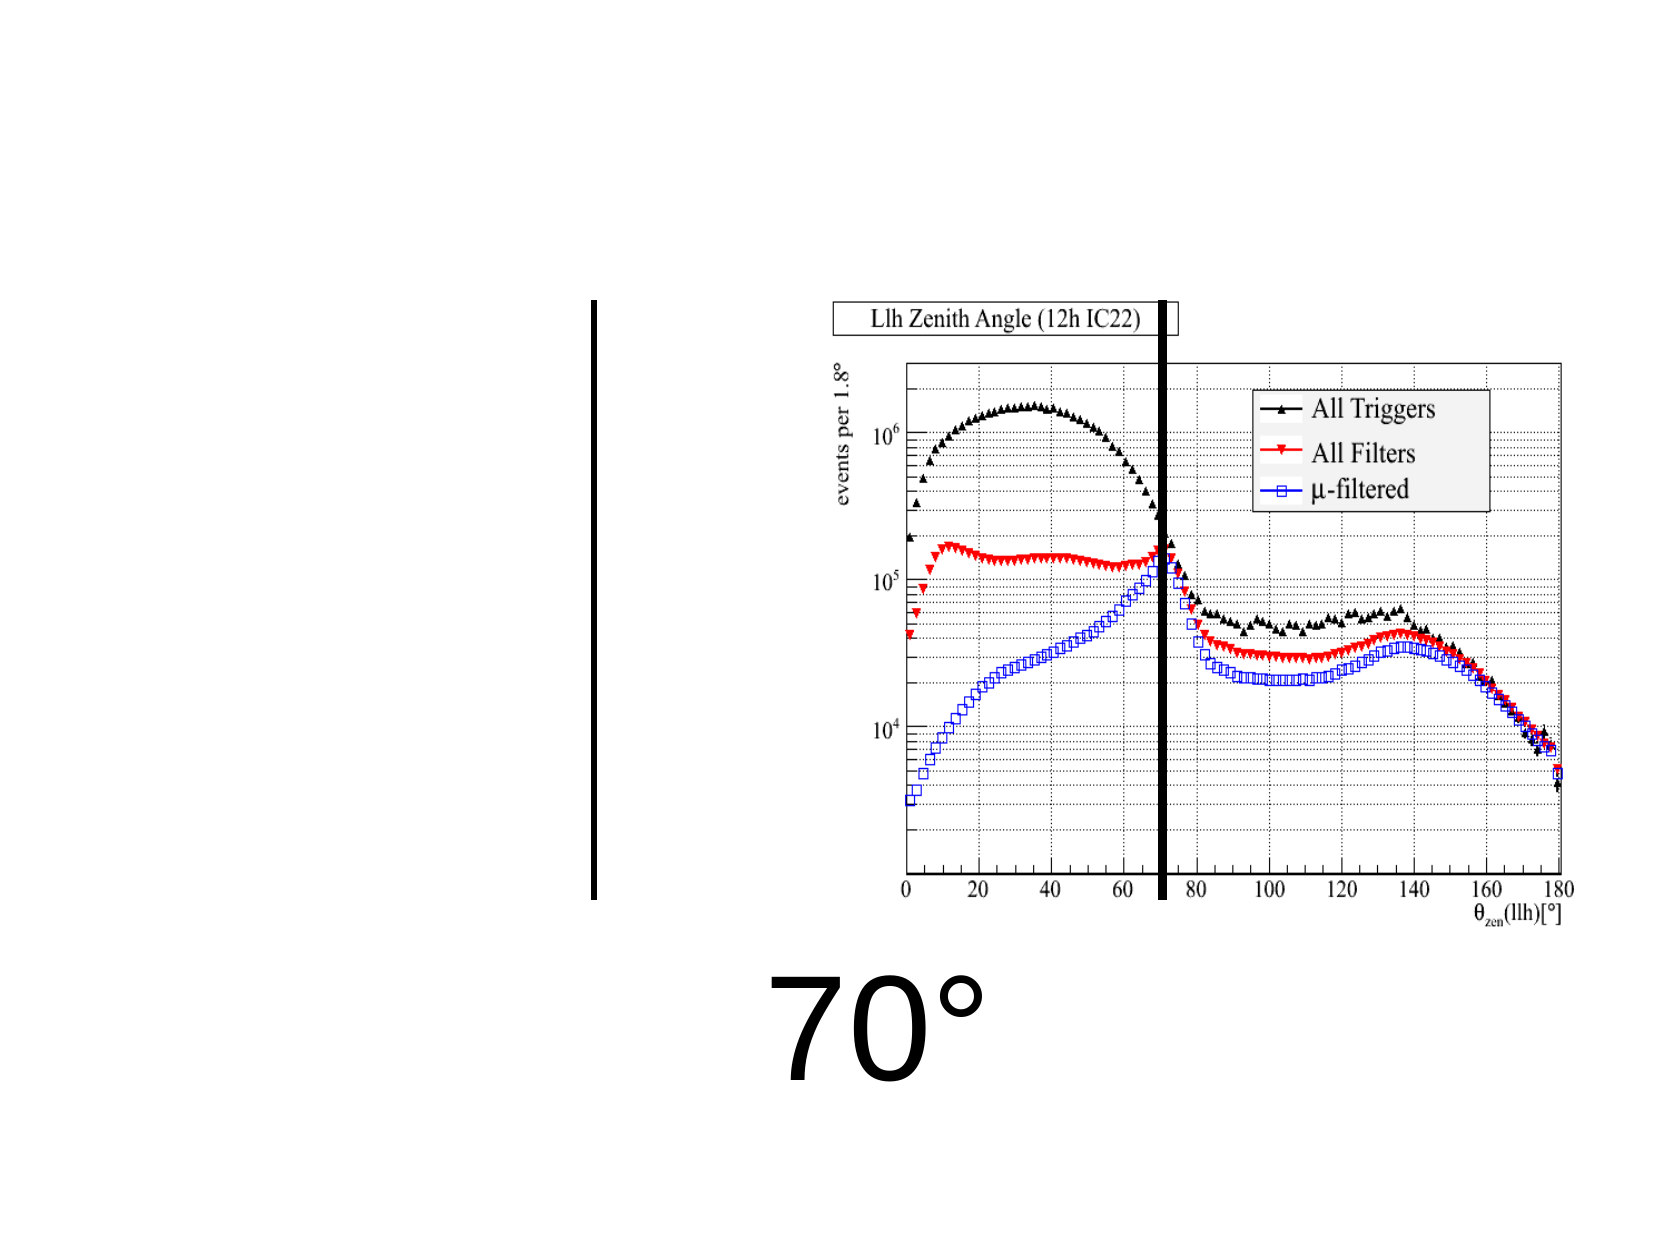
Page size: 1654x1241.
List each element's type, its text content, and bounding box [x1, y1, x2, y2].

picture [30, 299, 1643, 938]
text_box 70° [750, 937, 1038, 1175]
